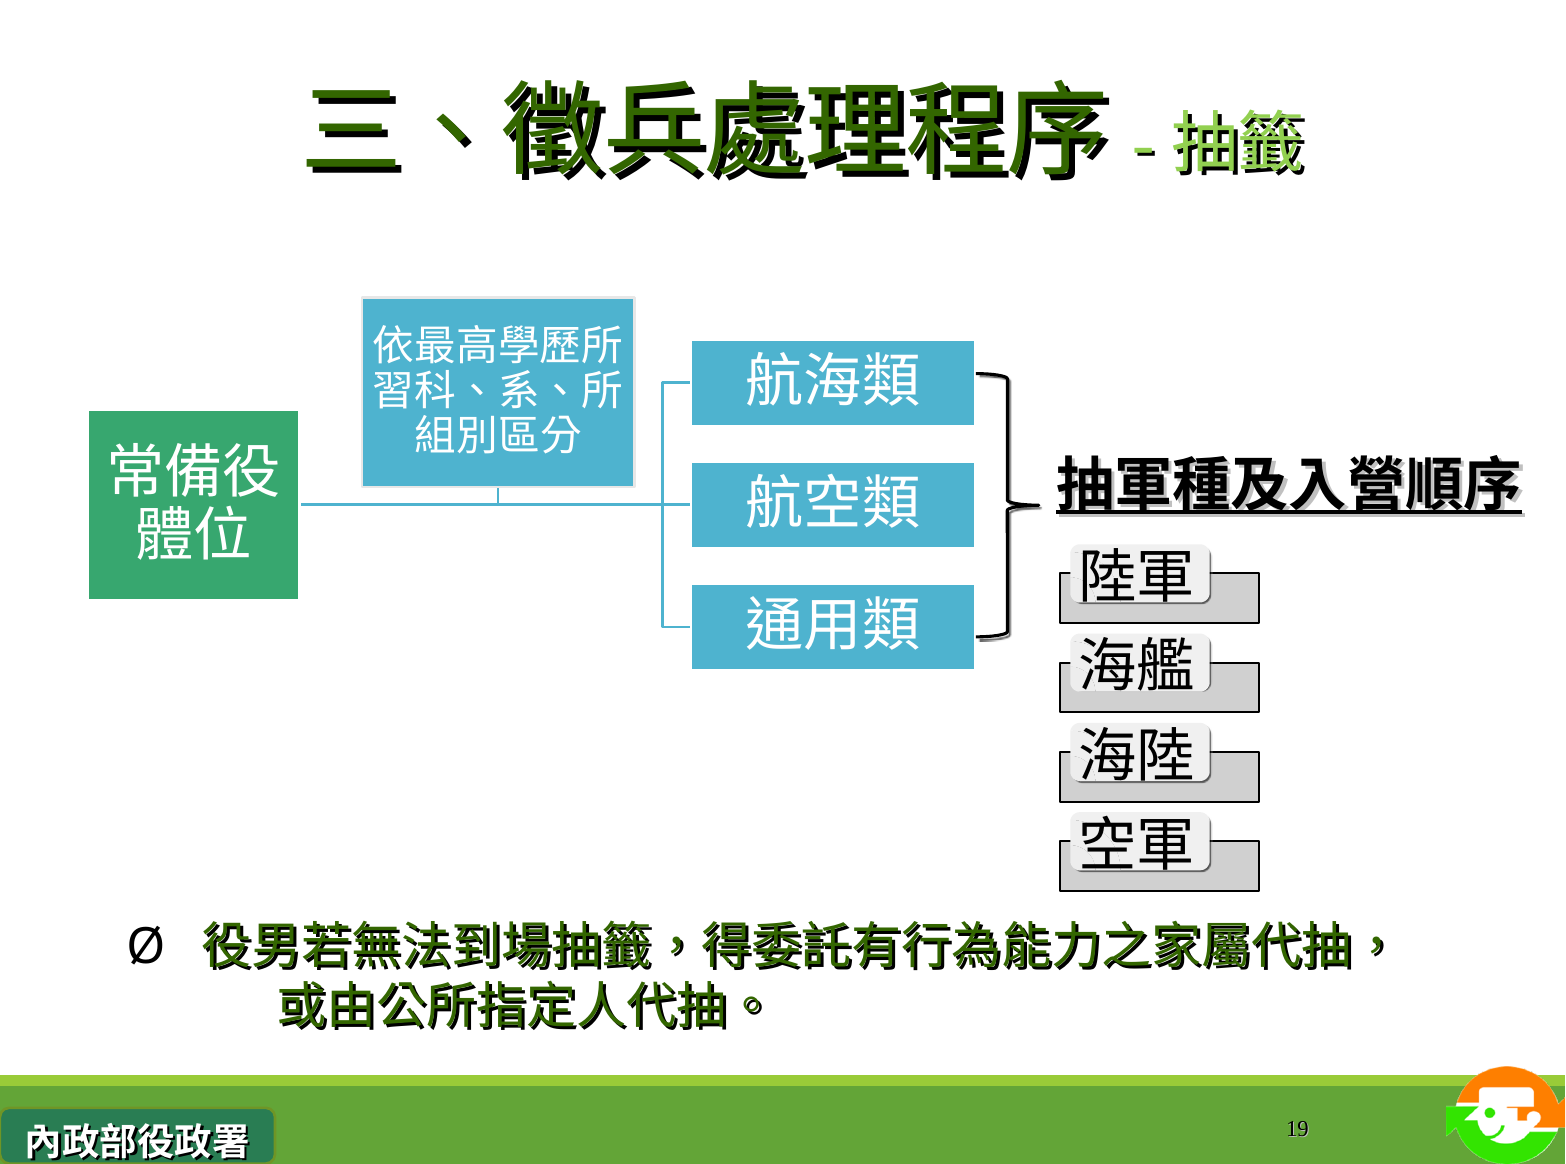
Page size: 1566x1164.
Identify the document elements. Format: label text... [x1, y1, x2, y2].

picture [1446, 1067, 1566, 1164]
text_box 三、徵兵處理程序-抽籤 [194, 57, 1410, 194]
text_box 陸軍 [1070, 544, 1210, 603]
text_box 航海類 [691, 339, 976, 427]
text_box [1060, 663, 1259, 712]
text_box [1060, 573, 1259, 623]
text_box 18 [1270, 1096, 1440, 1158]
text_box 空軍 [1070, 812, 1210, 871]
text_box 抽軍種及入營順序 [1041, 439, 1537, 524]
text_box 海陸 [1070, 722, 1210, 782]
text_box 內政部役政署 [0, 1107, 276, 1164]
text_box 常備役體位 [87, 409, 300, 600]
text_box [1060, 752, 1259, 802]
text_box 航空類 [691, 461, 976, 549]
text_box 役男若無法到場抽籤，得委託有行為能力之家屬代抽，或由公所指定人代抽。 [111, 906, 1426, 1042]
text_box 依最高學歷所習科、系、所、組別區分 [362, 297, 635, 488]
text_box 海艦 [1070, 633, 1210, 692]
text_box [1060, 841, 1259, 891]
text_box 通用類 [691, 583, 976, 671]
